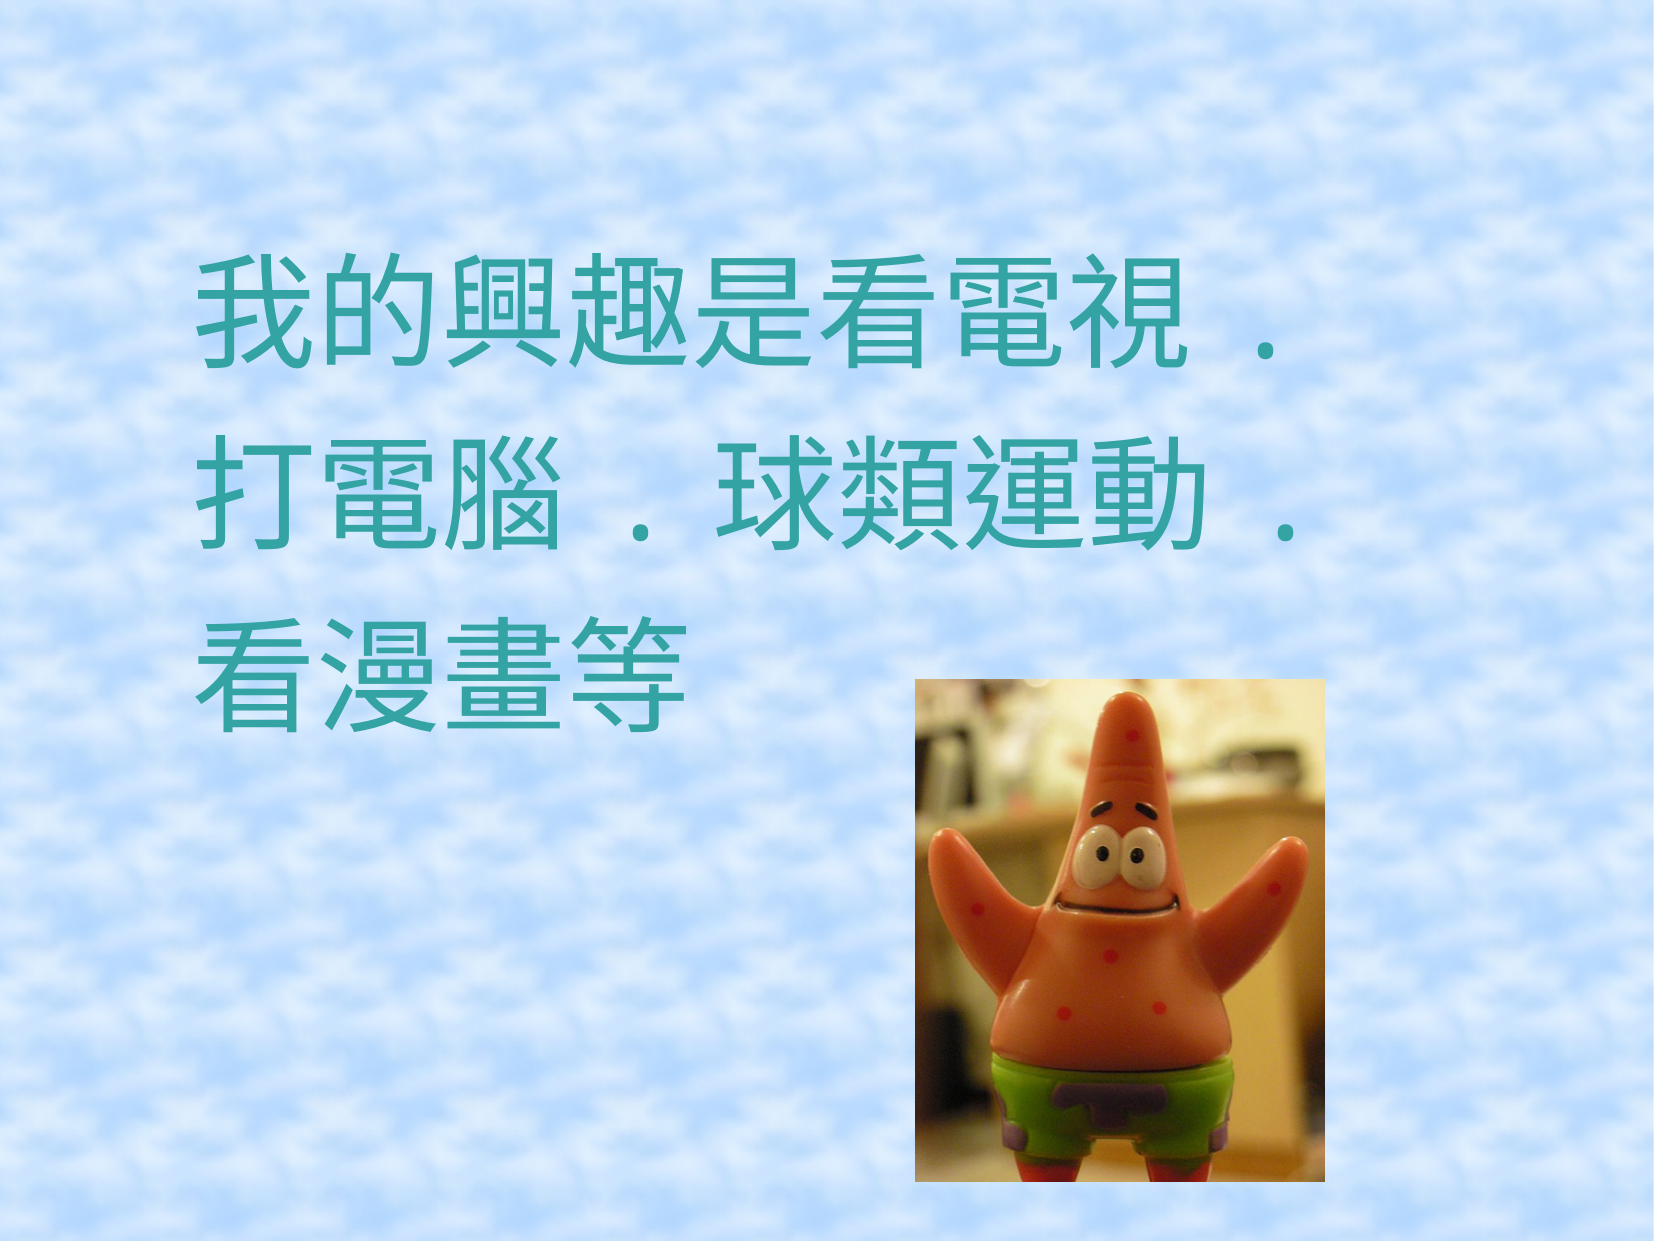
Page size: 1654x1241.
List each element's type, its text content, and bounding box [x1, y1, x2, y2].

picture [0, 0, 1654, 1241]
text_box 我的興趣是看電視.打電腦.球類運動.看漫畫等 [177, 206, 1388, 680]
